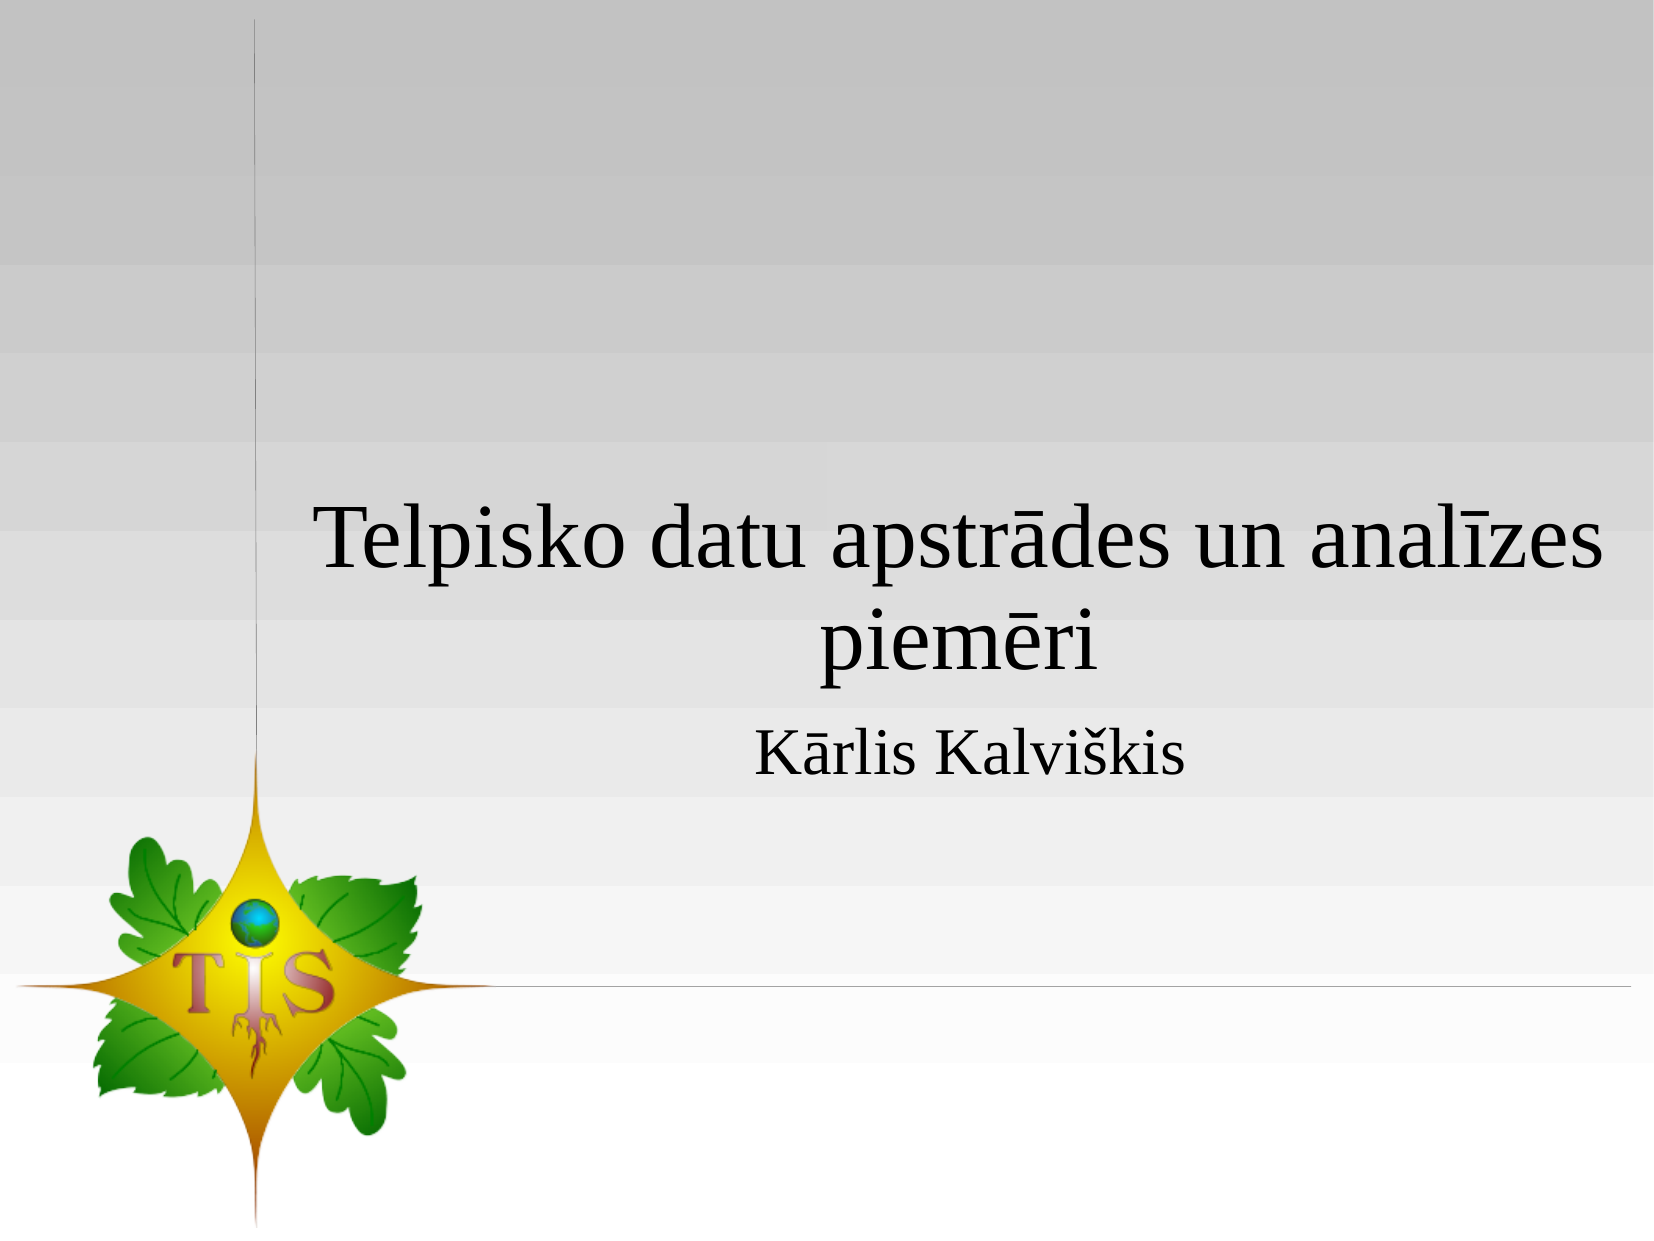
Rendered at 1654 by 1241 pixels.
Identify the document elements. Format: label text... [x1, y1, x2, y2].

picture [0, 0, 1654, 1241]
title Telpisko datu apstrādes un analīzes piemēri [295, 314, 1625, 861]
